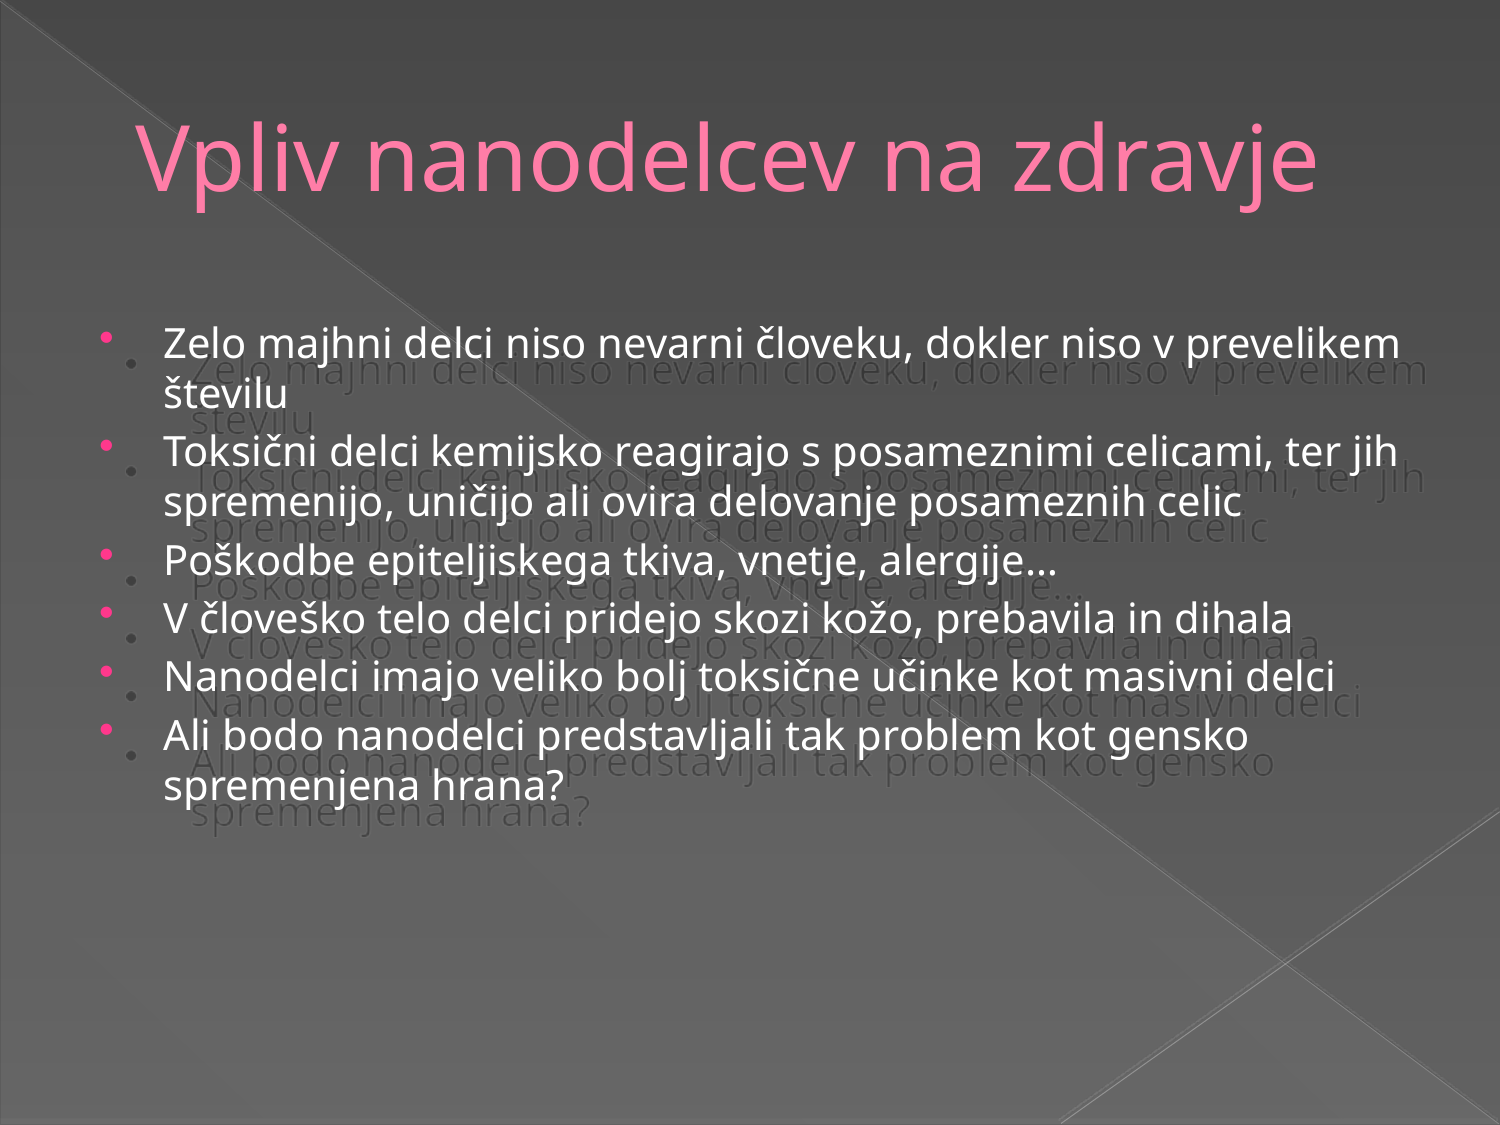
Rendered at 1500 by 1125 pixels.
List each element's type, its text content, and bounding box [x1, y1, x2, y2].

title Vpliv nanodelcev na zdravje [41, 42, 1459, 268]
list Zelo majhni delci niso nevarni človeku, dokler niso v prevelikem številu Toksični delci kemijsko reagirajo s posameznimi celicami, ter jih spremenijo, uničijo ali ovira delovanje posameznih celic Poškodbe epiteljiskega tkiva, vnetje, alergije… V človeško telo delci pridejo skozi kožo, prebavila in dihala Nanodelci imajo veliko bolj toksične učinke kot masivni delci Ali bodo nanodelci predstavljali tak problem kot gensko spremenjena hrana? [75, 308, 1425, 1059]
